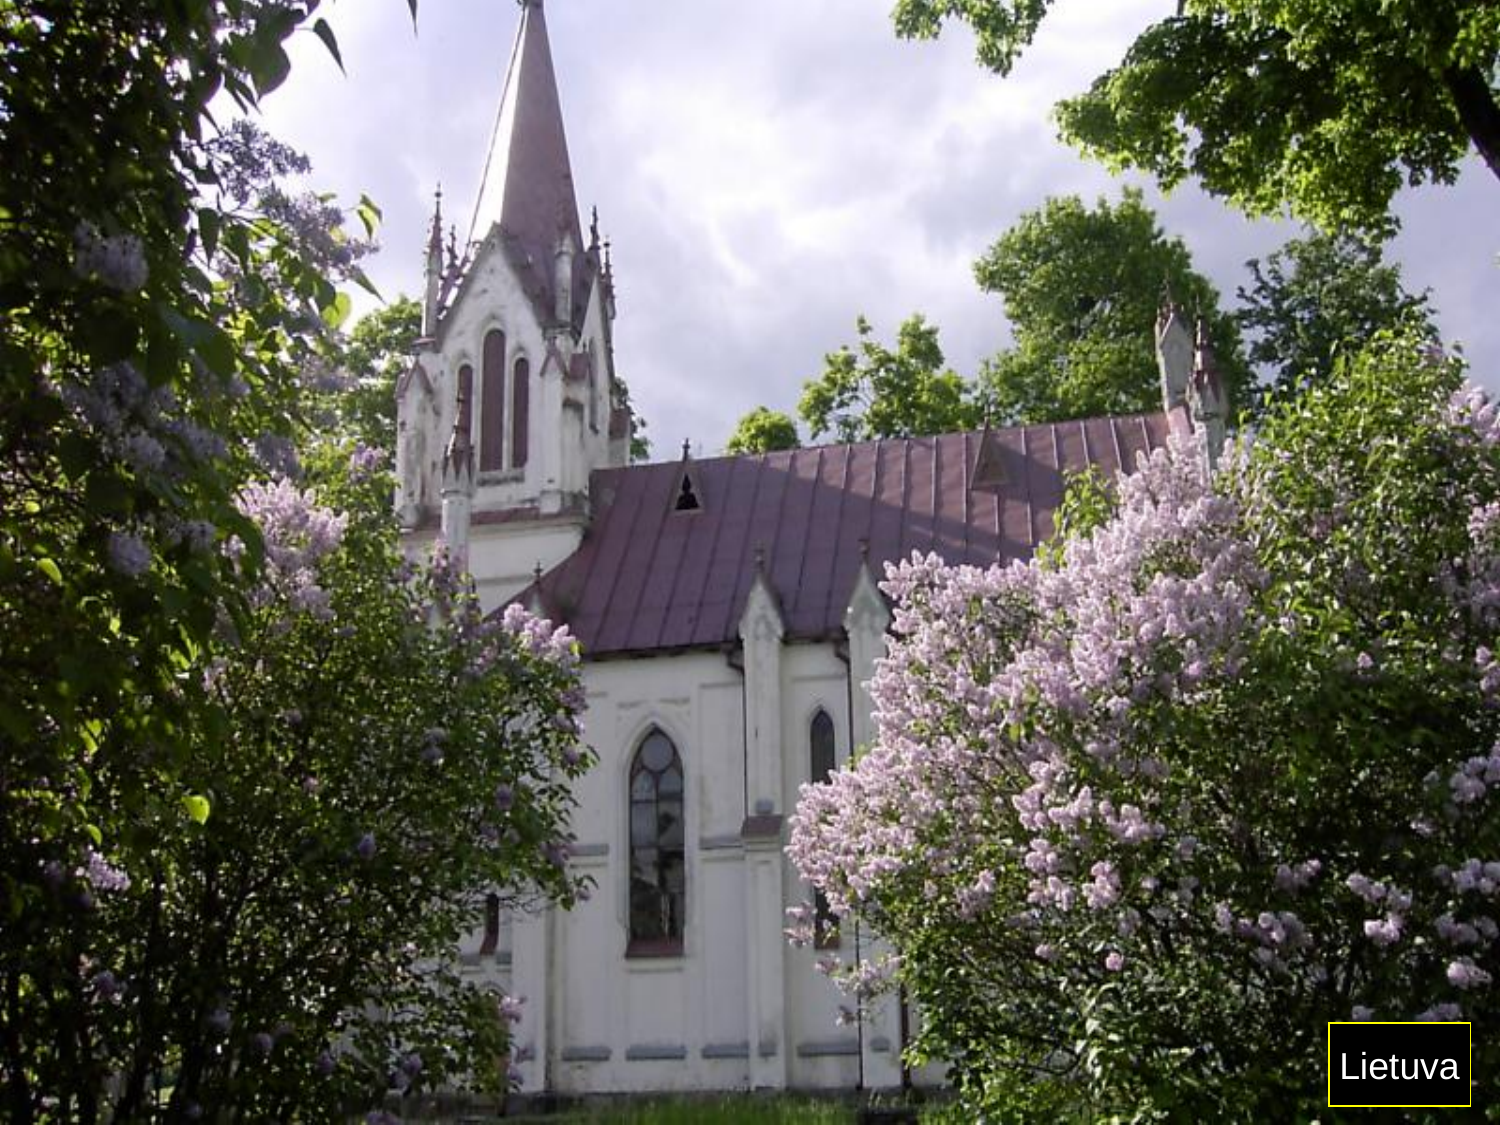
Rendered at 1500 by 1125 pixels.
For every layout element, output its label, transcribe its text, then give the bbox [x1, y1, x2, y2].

picture [0, 0, 1500, 1125]
text_box Lietuva [1329, 1023, 1471, 1106]
